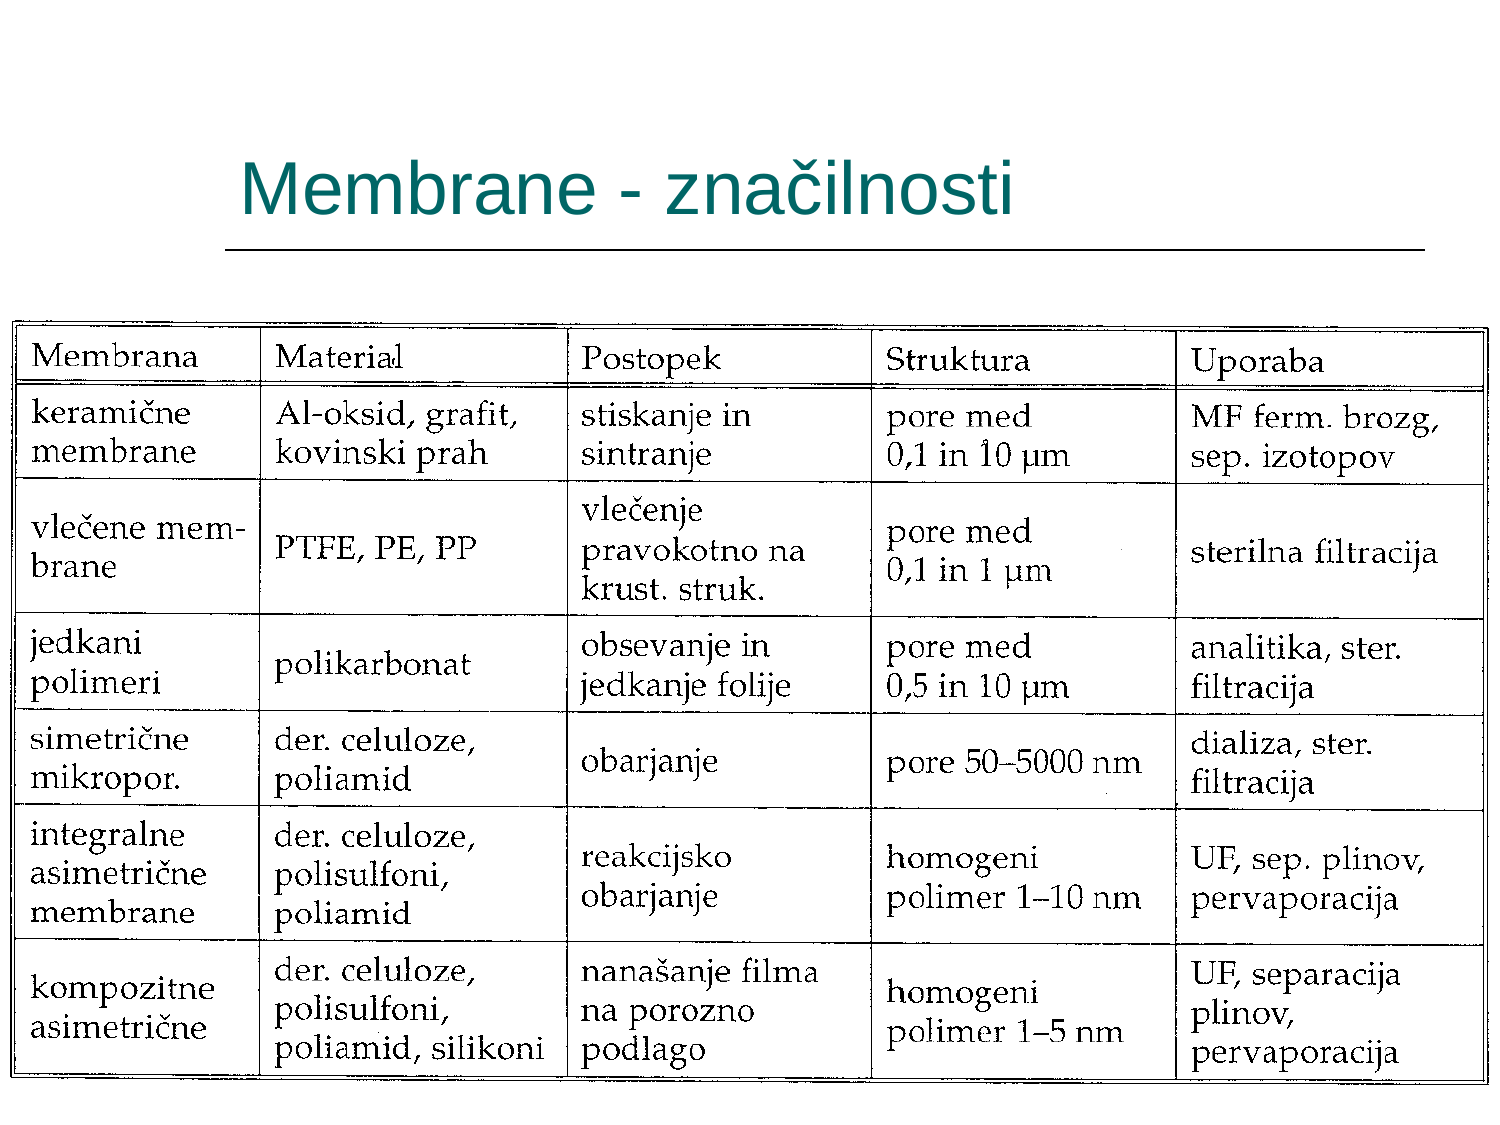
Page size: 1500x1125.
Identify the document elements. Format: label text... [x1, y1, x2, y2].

picture [0, 304, 1500, 1103]
title Membrane - značilnosti [224, 49, 1425, 237]
